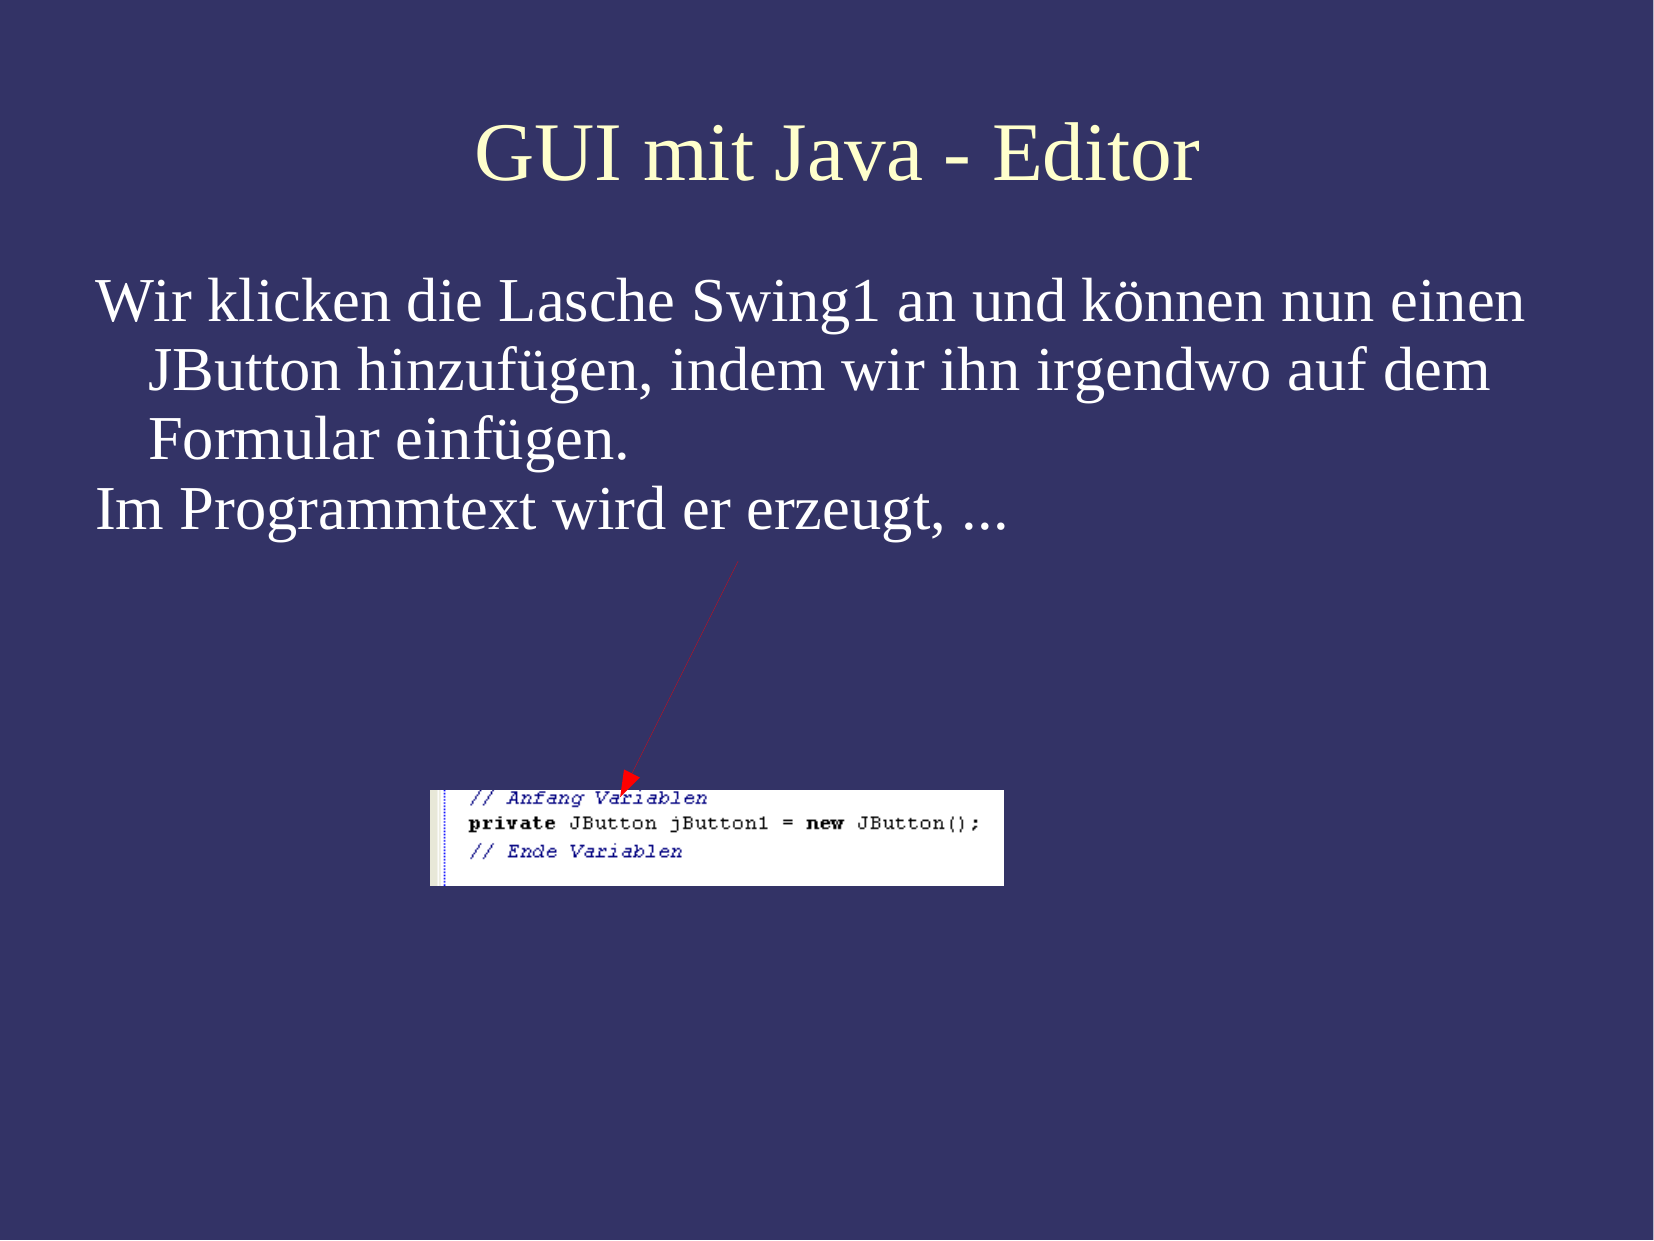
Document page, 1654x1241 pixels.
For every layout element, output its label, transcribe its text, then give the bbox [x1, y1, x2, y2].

picture [430, 790, 1004, 886]
title GUI mit Java - Editor [54, 44, 1622, 260]
list Wir klicken die Lasche Swing1 an und können nun einen JButton hinzufügen, indem wir ihn irgendwo auf dem Formular einfügen. Im Programmtext wird er erzeugt, ... [77, 265, 1579, 1214]
